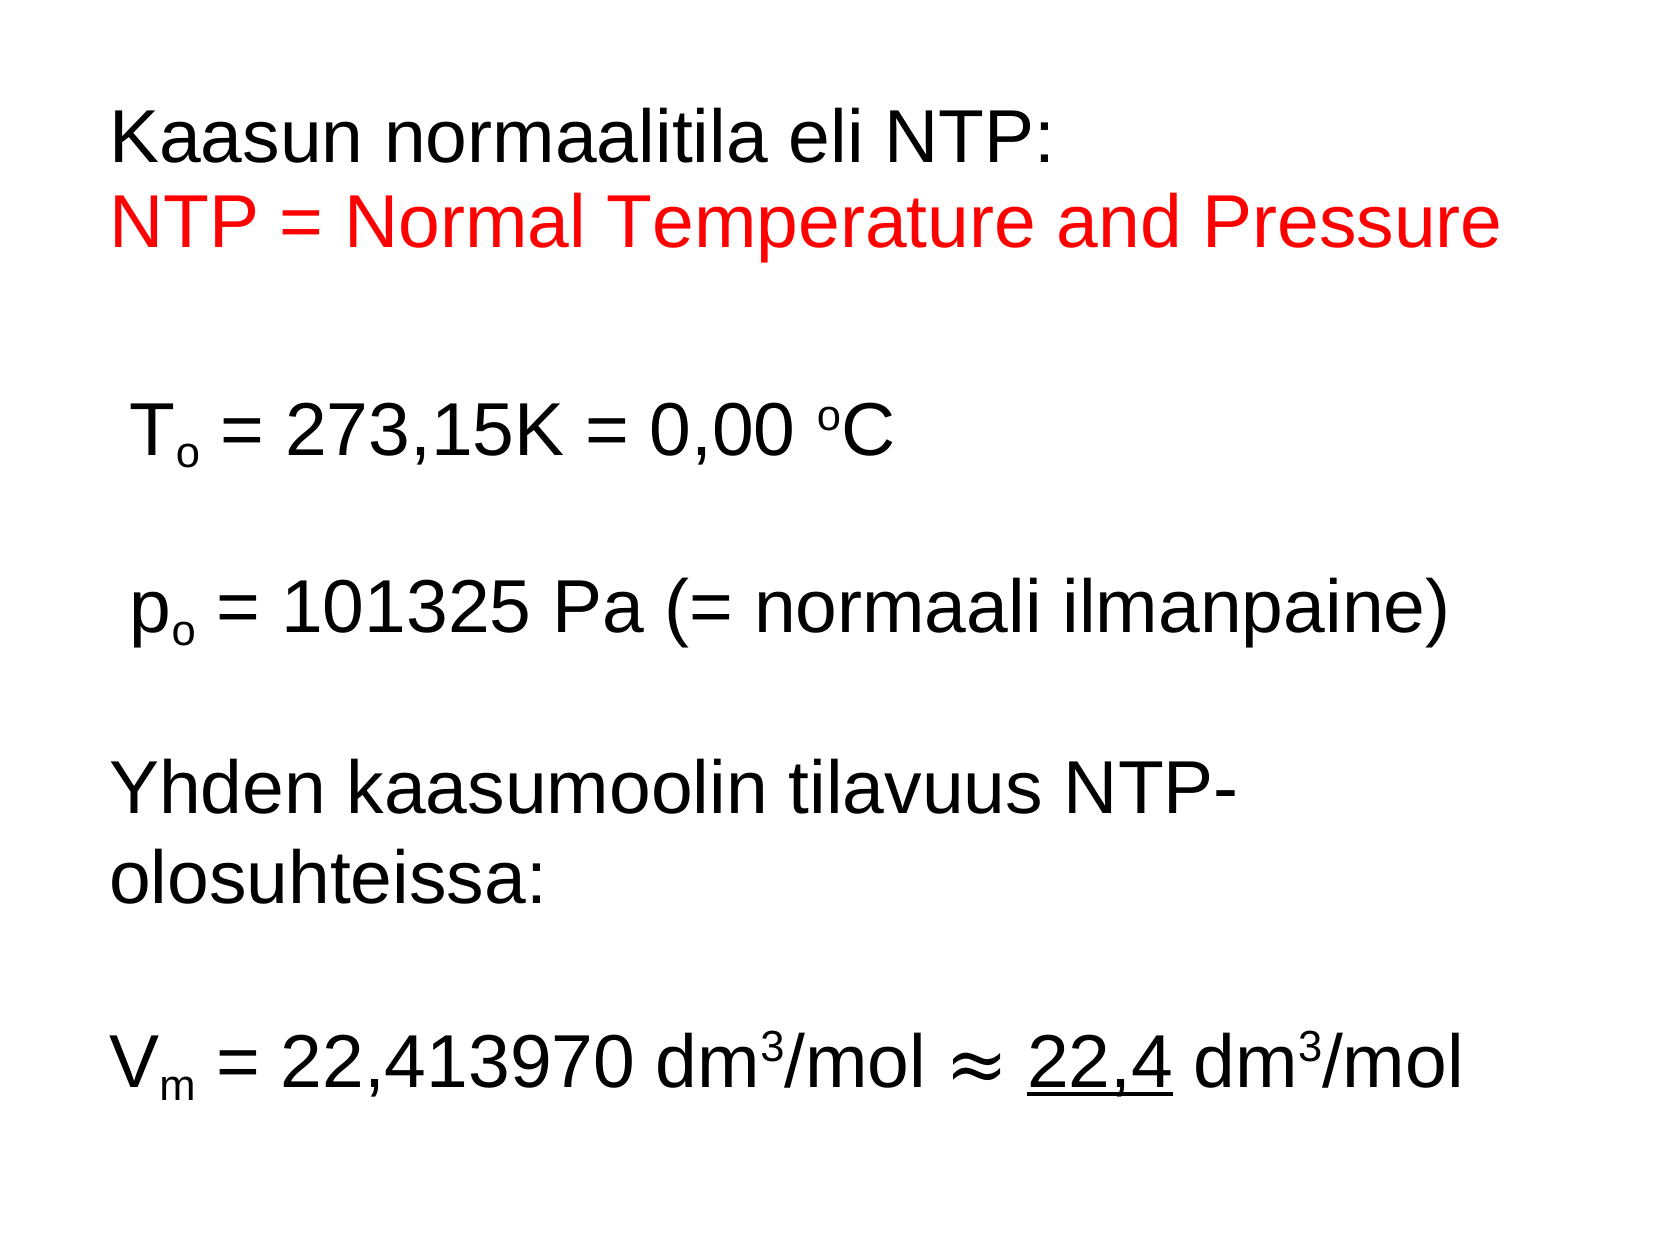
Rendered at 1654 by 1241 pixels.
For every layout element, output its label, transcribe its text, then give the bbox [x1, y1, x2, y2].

text_box Kaasun normaalitila eli NTP: NTP = Normal Temperature and Pressure To = 273,15K = 0,00 oC po = 101325 Pa (= normaali ilmanpaine) Yhden kaasumoolin tilavuus NTP-olosuhteissa: Vm = 22,413970 dm3/mol ≈ 22,4 dm3/mol [94, 82, 1529, 599]
text_box [42, 721, 1640, 1041]
